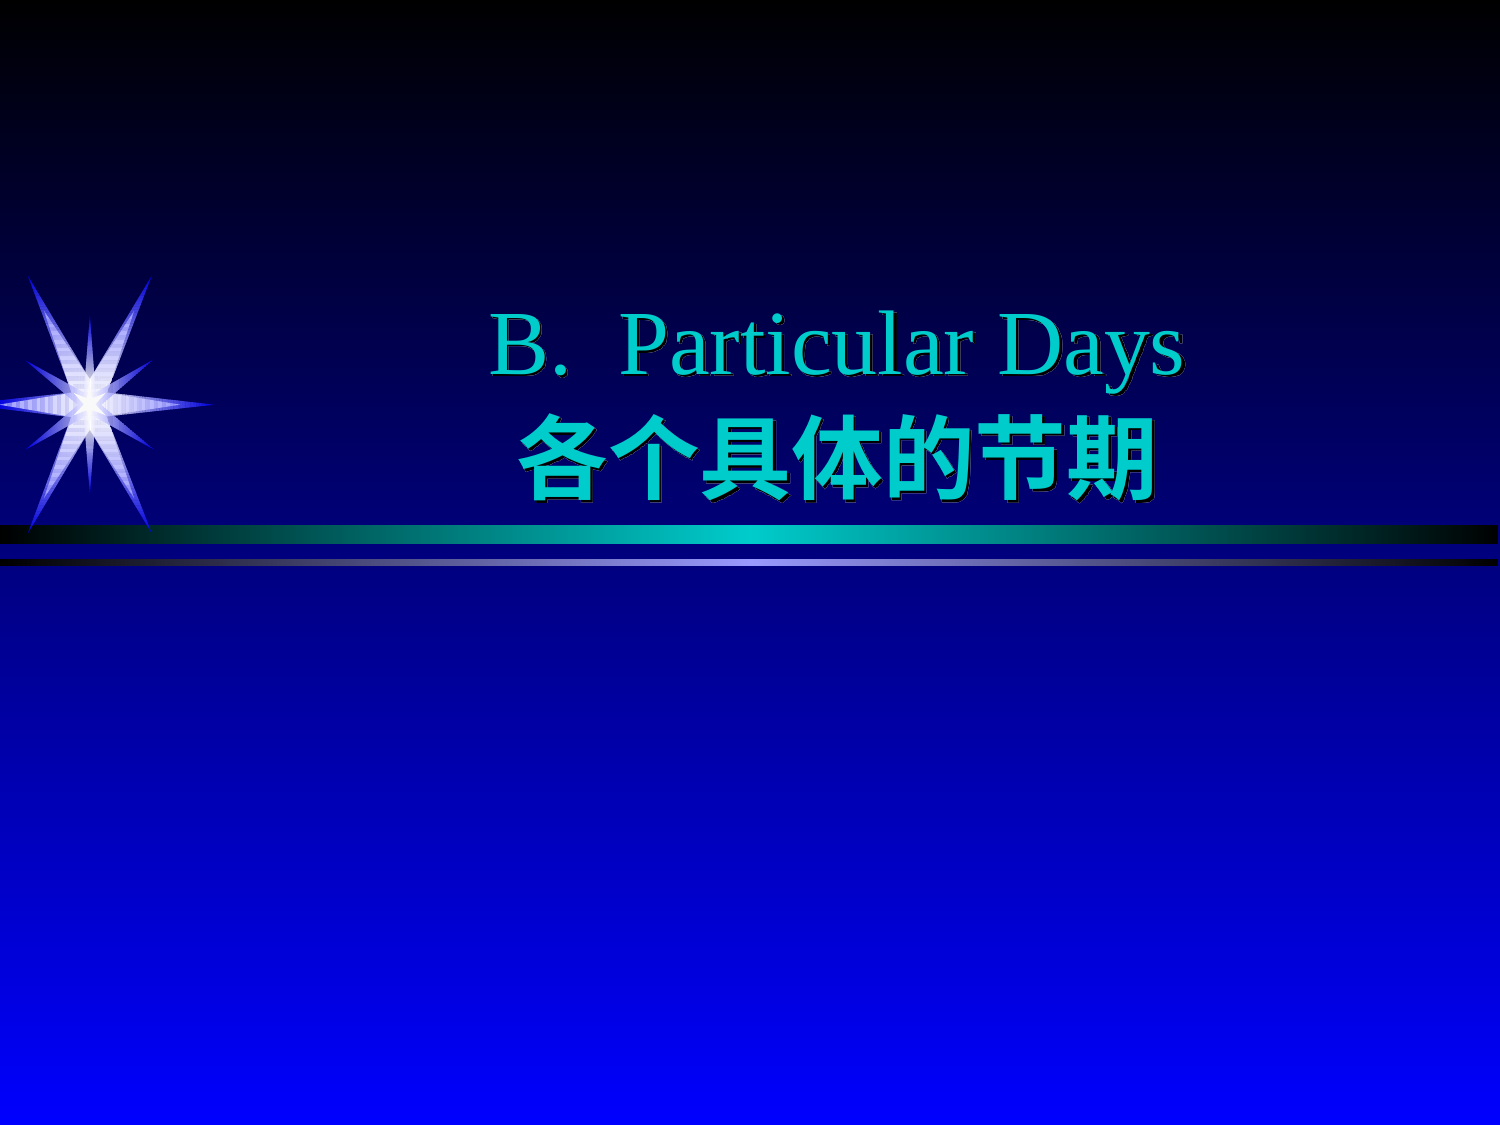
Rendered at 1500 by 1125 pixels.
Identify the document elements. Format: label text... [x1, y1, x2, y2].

title B. Particular Days 各个具体的节期 [200, 294, 1476, 519]
